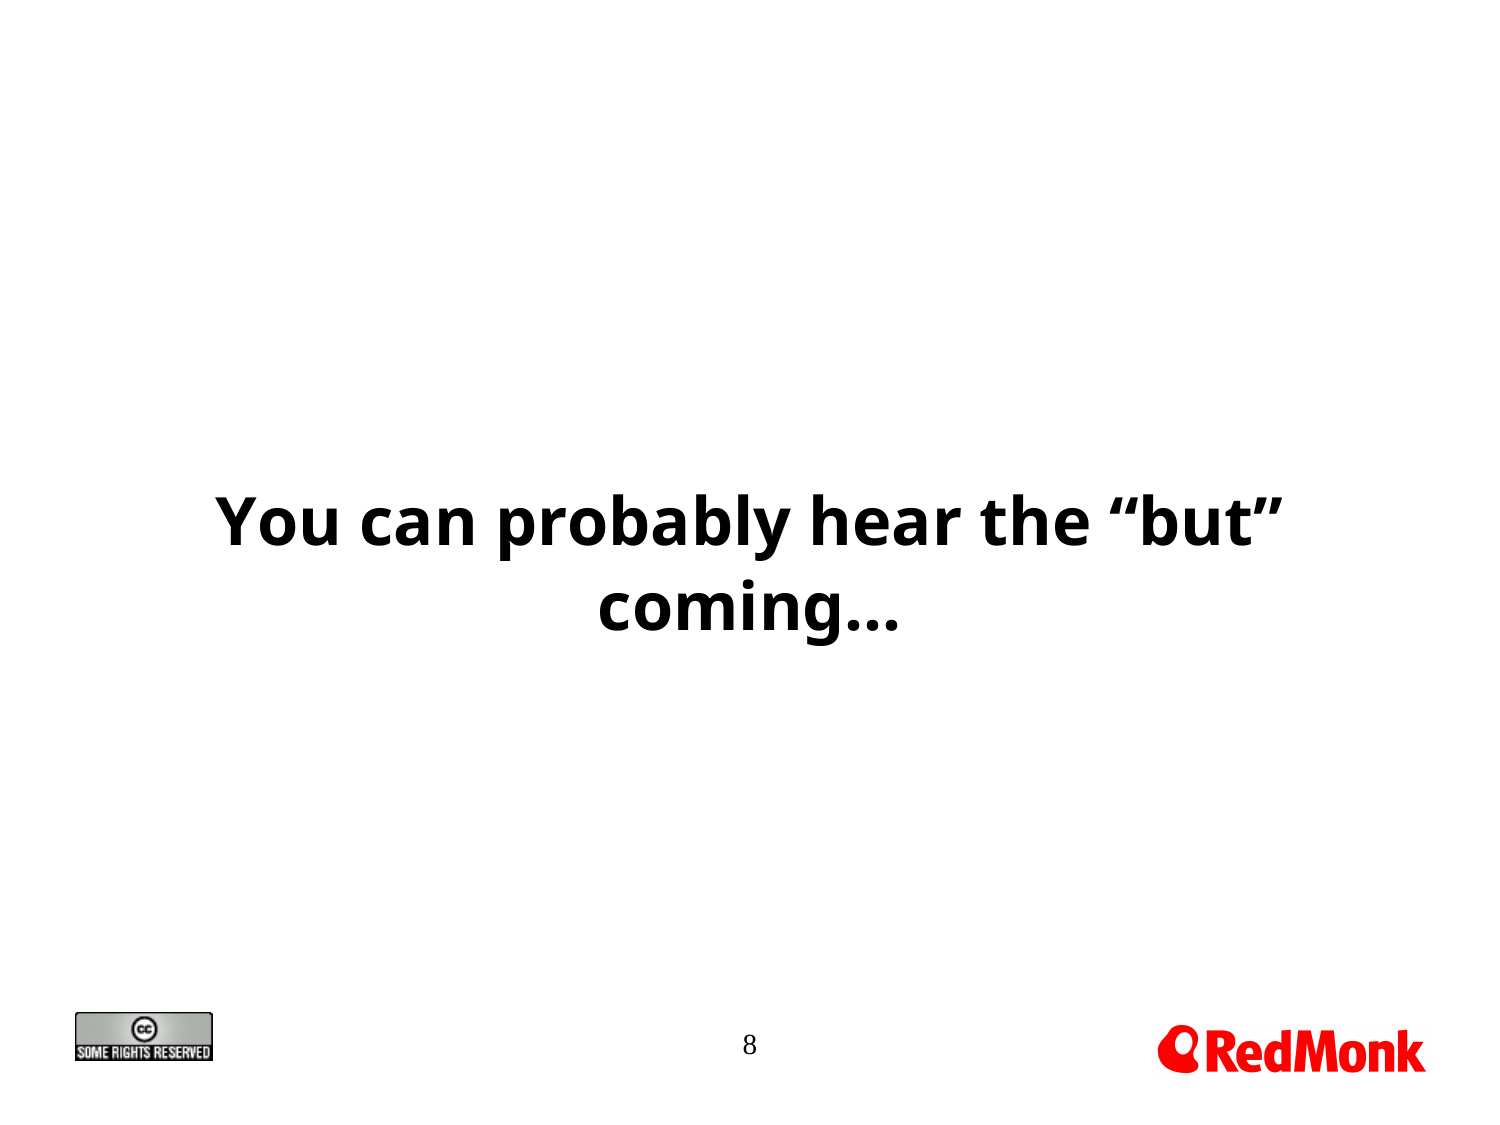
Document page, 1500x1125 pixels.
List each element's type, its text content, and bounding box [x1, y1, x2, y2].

text_box You can probably hear the “but” coming... [112, 470, 1388, 912]
picture [1151, 1023, 1433, 1075]
picture [75, 1012, 213, 1061]
